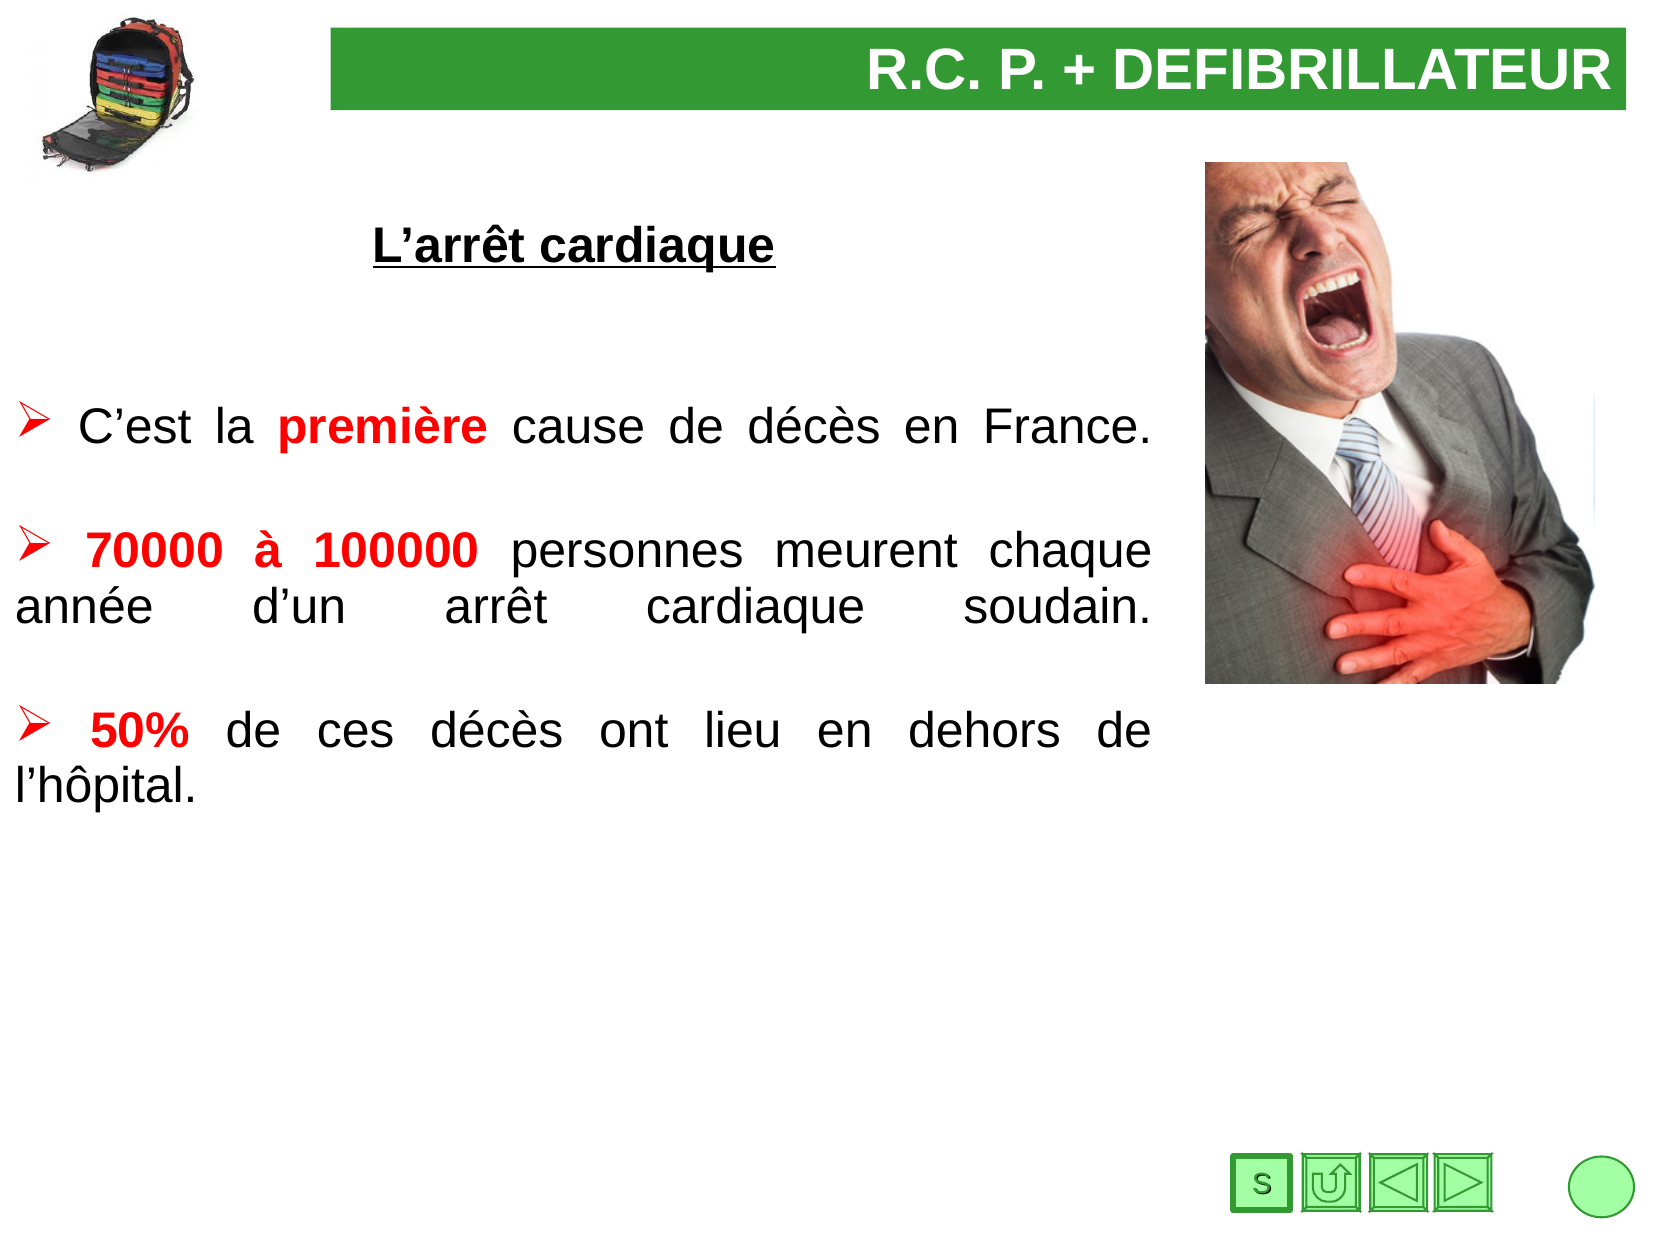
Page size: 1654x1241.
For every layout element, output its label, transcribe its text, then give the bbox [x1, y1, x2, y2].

picture [29, 5, 201, 183]
text_box R.C. P. + DEFIBRILLATEUR [330, 32, 1628, 107]
text_box C’est la première cause de décès en France. 70000 à 100000 personnes meurent chaque année d’un arrêt cardiaque soudain. 50% de ces décès ont lieu en dehors de l’hôpital. [0, 390, 1168, 822]
picture [1205, 162, 1595, 684]
text_box L’arrêt cardiaque [357, 209, 912, 281]
text_box [1568, 1156, 1635, 1218]
